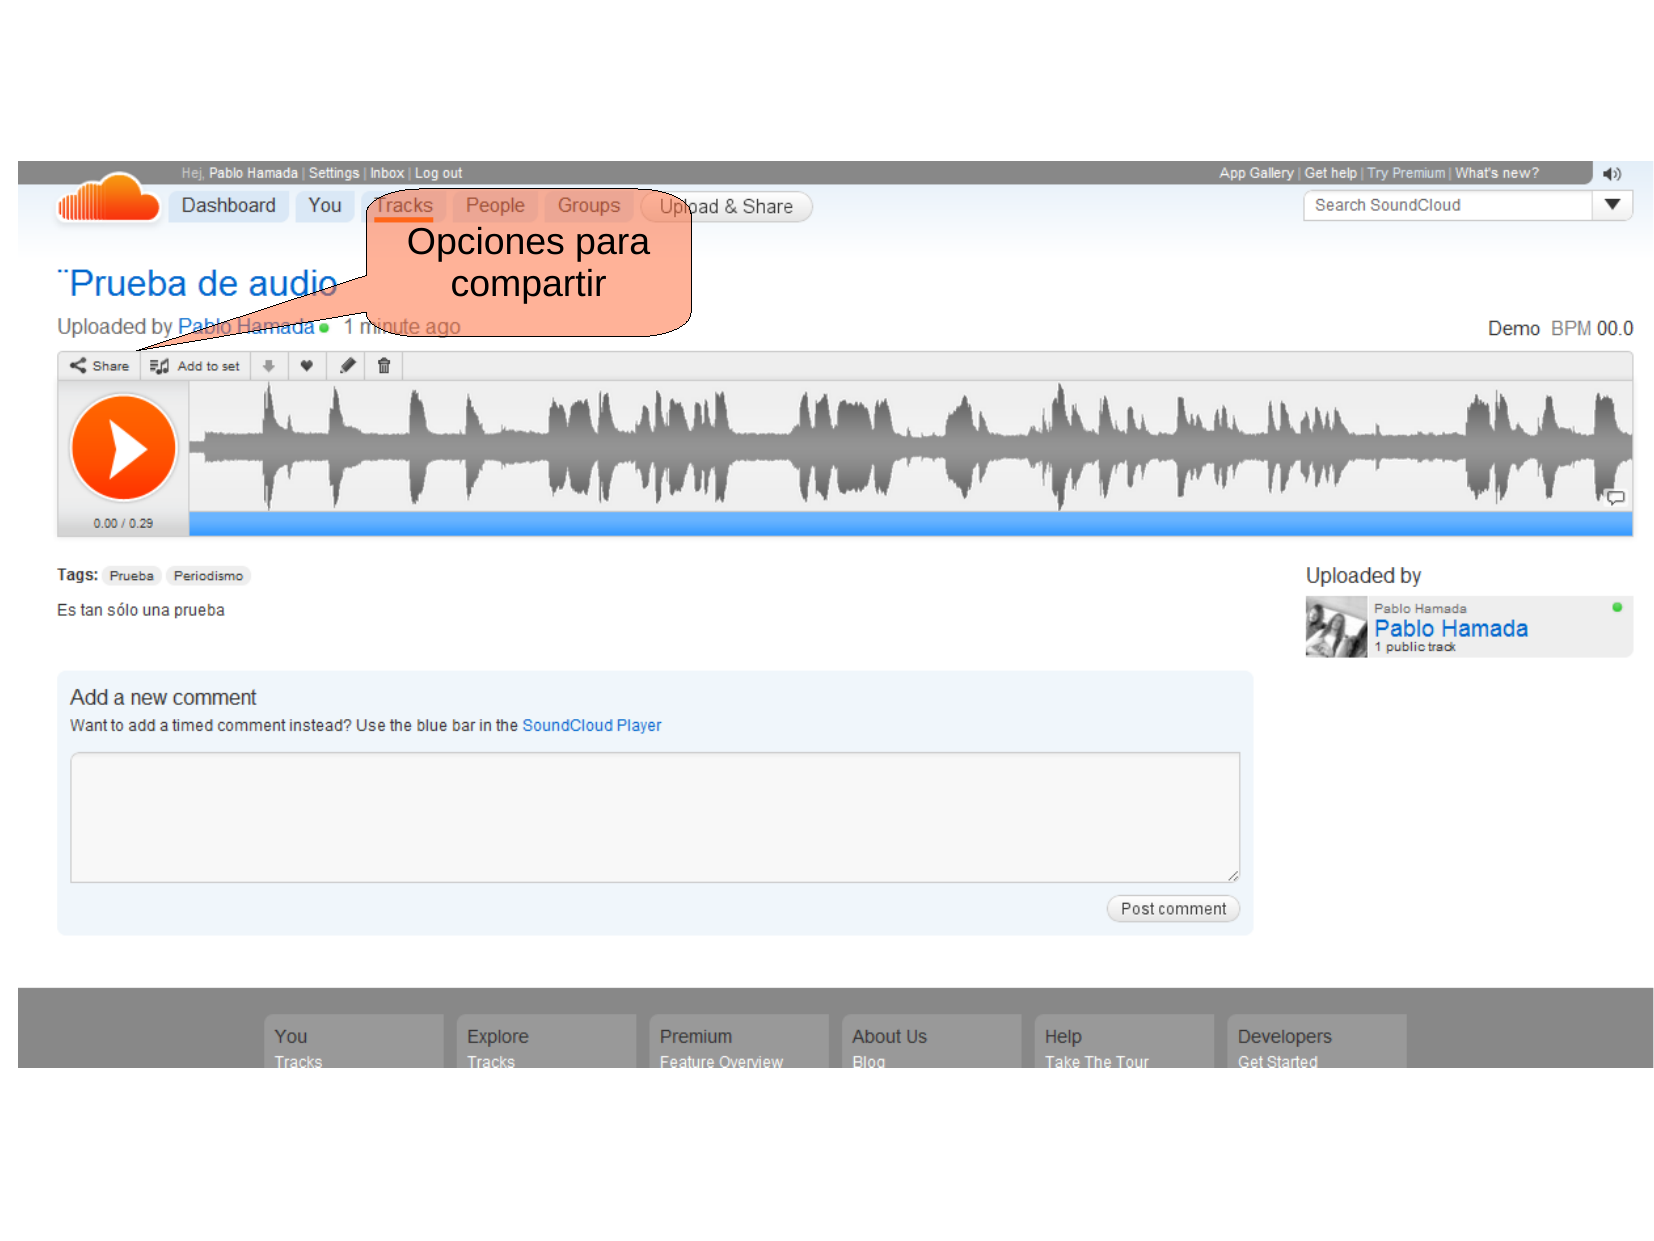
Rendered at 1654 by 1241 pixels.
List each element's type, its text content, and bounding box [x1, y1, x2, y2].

picture [18, 161, 1654, 1068]
text_box Opciones para compartir [136, 188, 692, 351]
